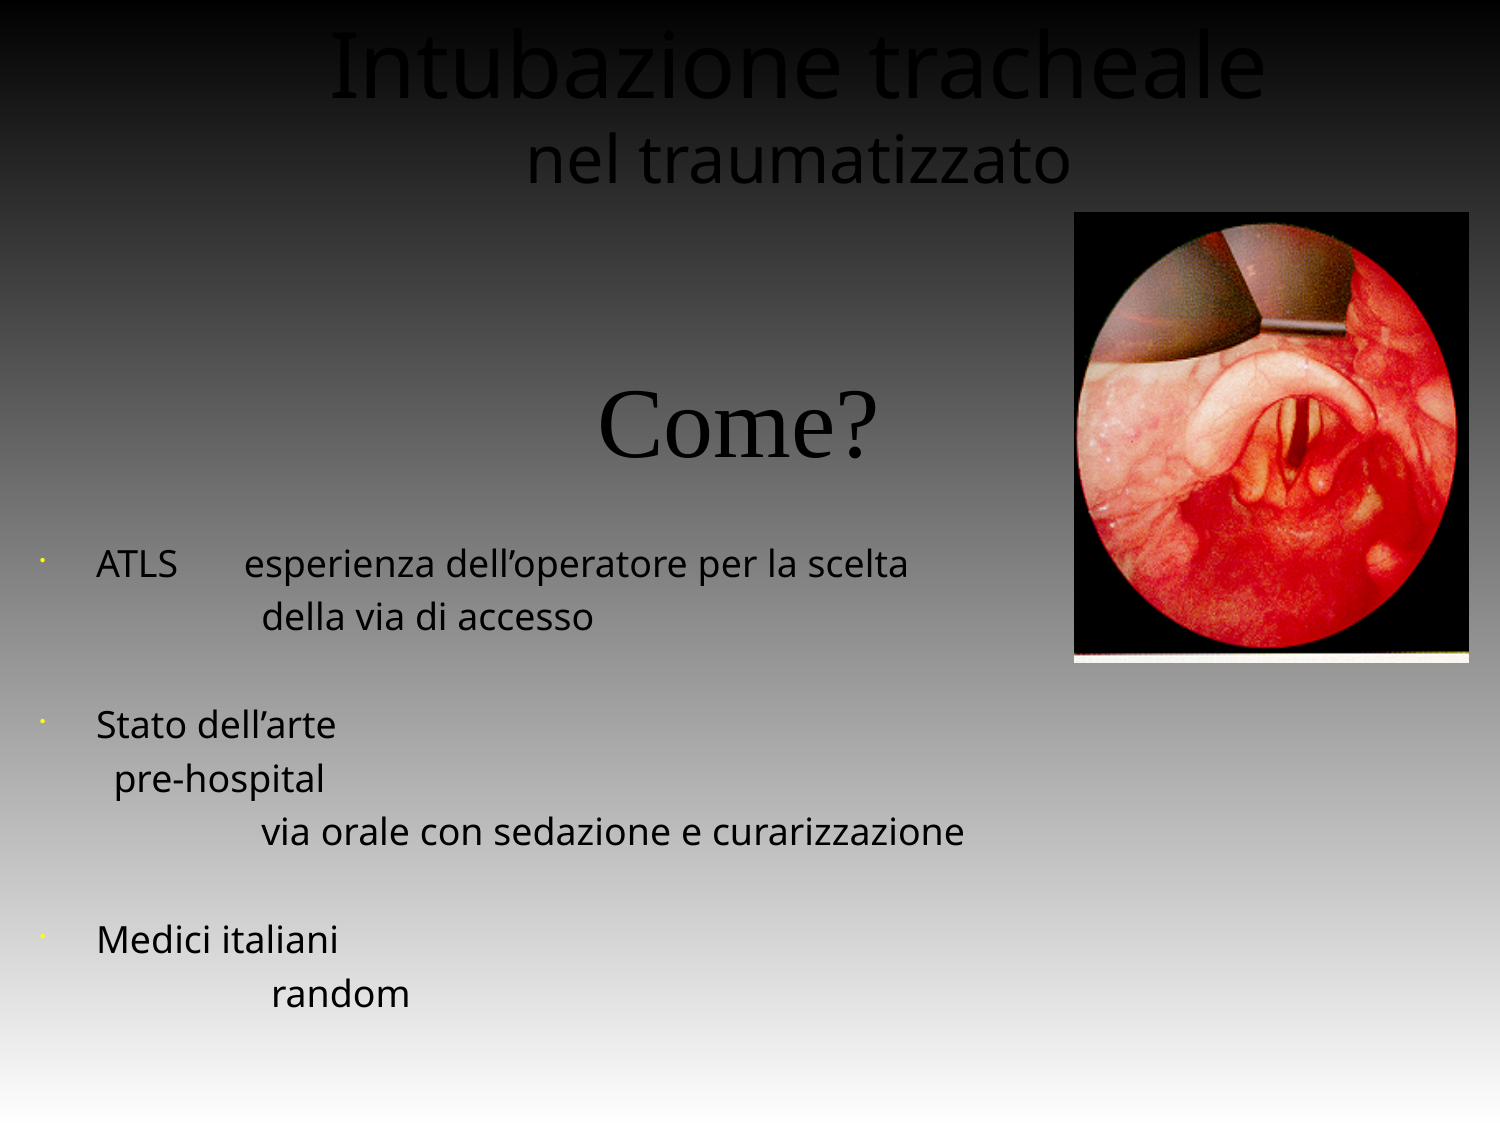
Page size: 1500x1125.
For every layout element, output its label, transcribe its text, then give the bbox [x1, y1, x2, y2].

list ATLS esperienza dell’operatore per la scelta della via di accesso Stato dell’arte pre-hospital via orale con sedazione e curarizzazione Medici italiani random [24, 537, 1352, 929]
picture [1074, 212, 1469, 663]
title Intubazione tracheale nel traumatizzato [155, 0, 1443, 238]
text_box Come? [582, 350, 896, 485]
